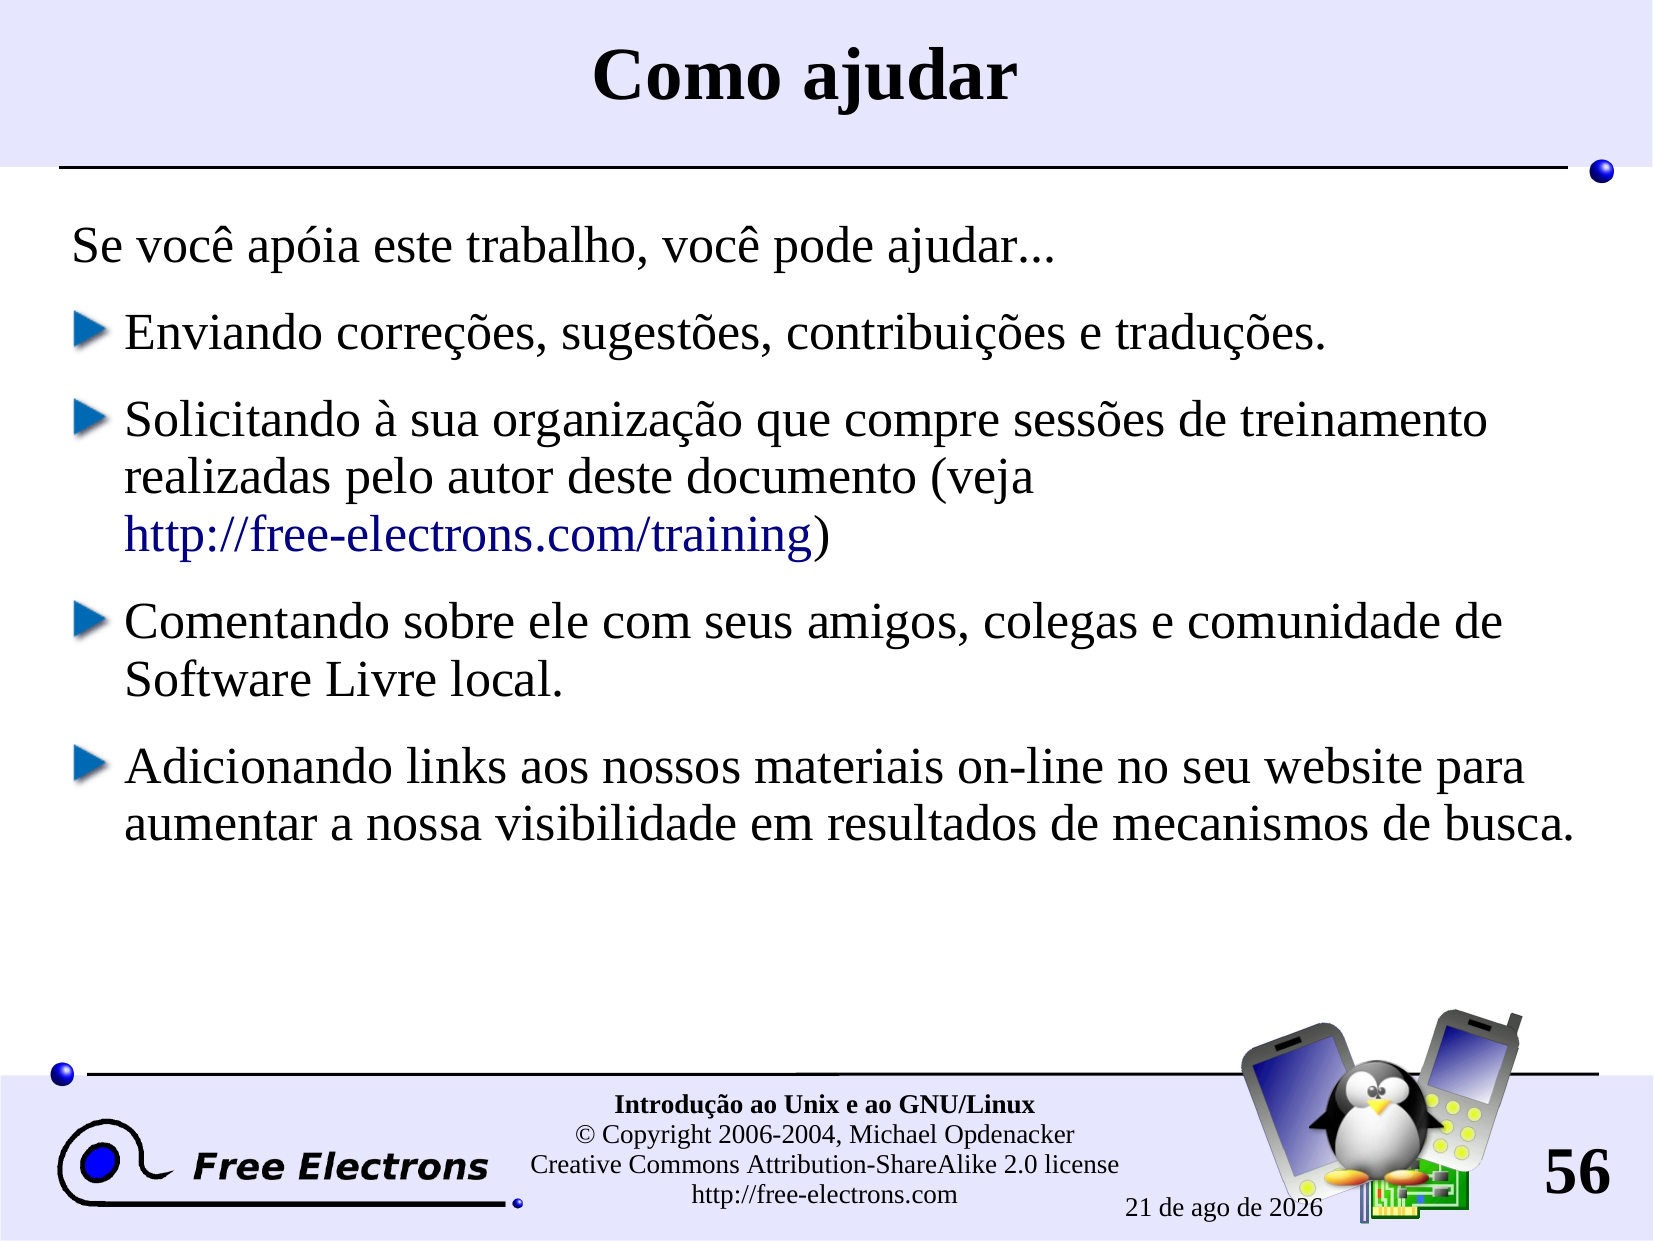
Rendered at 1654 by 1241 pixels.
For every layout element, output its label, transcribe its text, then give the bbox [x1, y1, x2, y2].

picture [1285, 1199, 1292, 1215]
title Como ajudar [60, 12, 1550, 138]
list Se você apóia este trabalho, você pode ajudar... Enviando correções, sugestões, contribuições e traduções. Solicitando à sua organização que compre sessões de treinamento realizadas pelo autor deste documento (veja http://free-electrons.com/training) Comentando sobre ele com seus amigos, colegas e comunidade de Software Livre local. Adicionando links aos nossos materiais on-line no seu website para aumentar a nossa visibilidade em resultados de mecanismos de busca. [53, 216, 1587, 1067]
picture [50, 1108, 527, 1216]
picture [1231, 1067, 1520, 1241]
